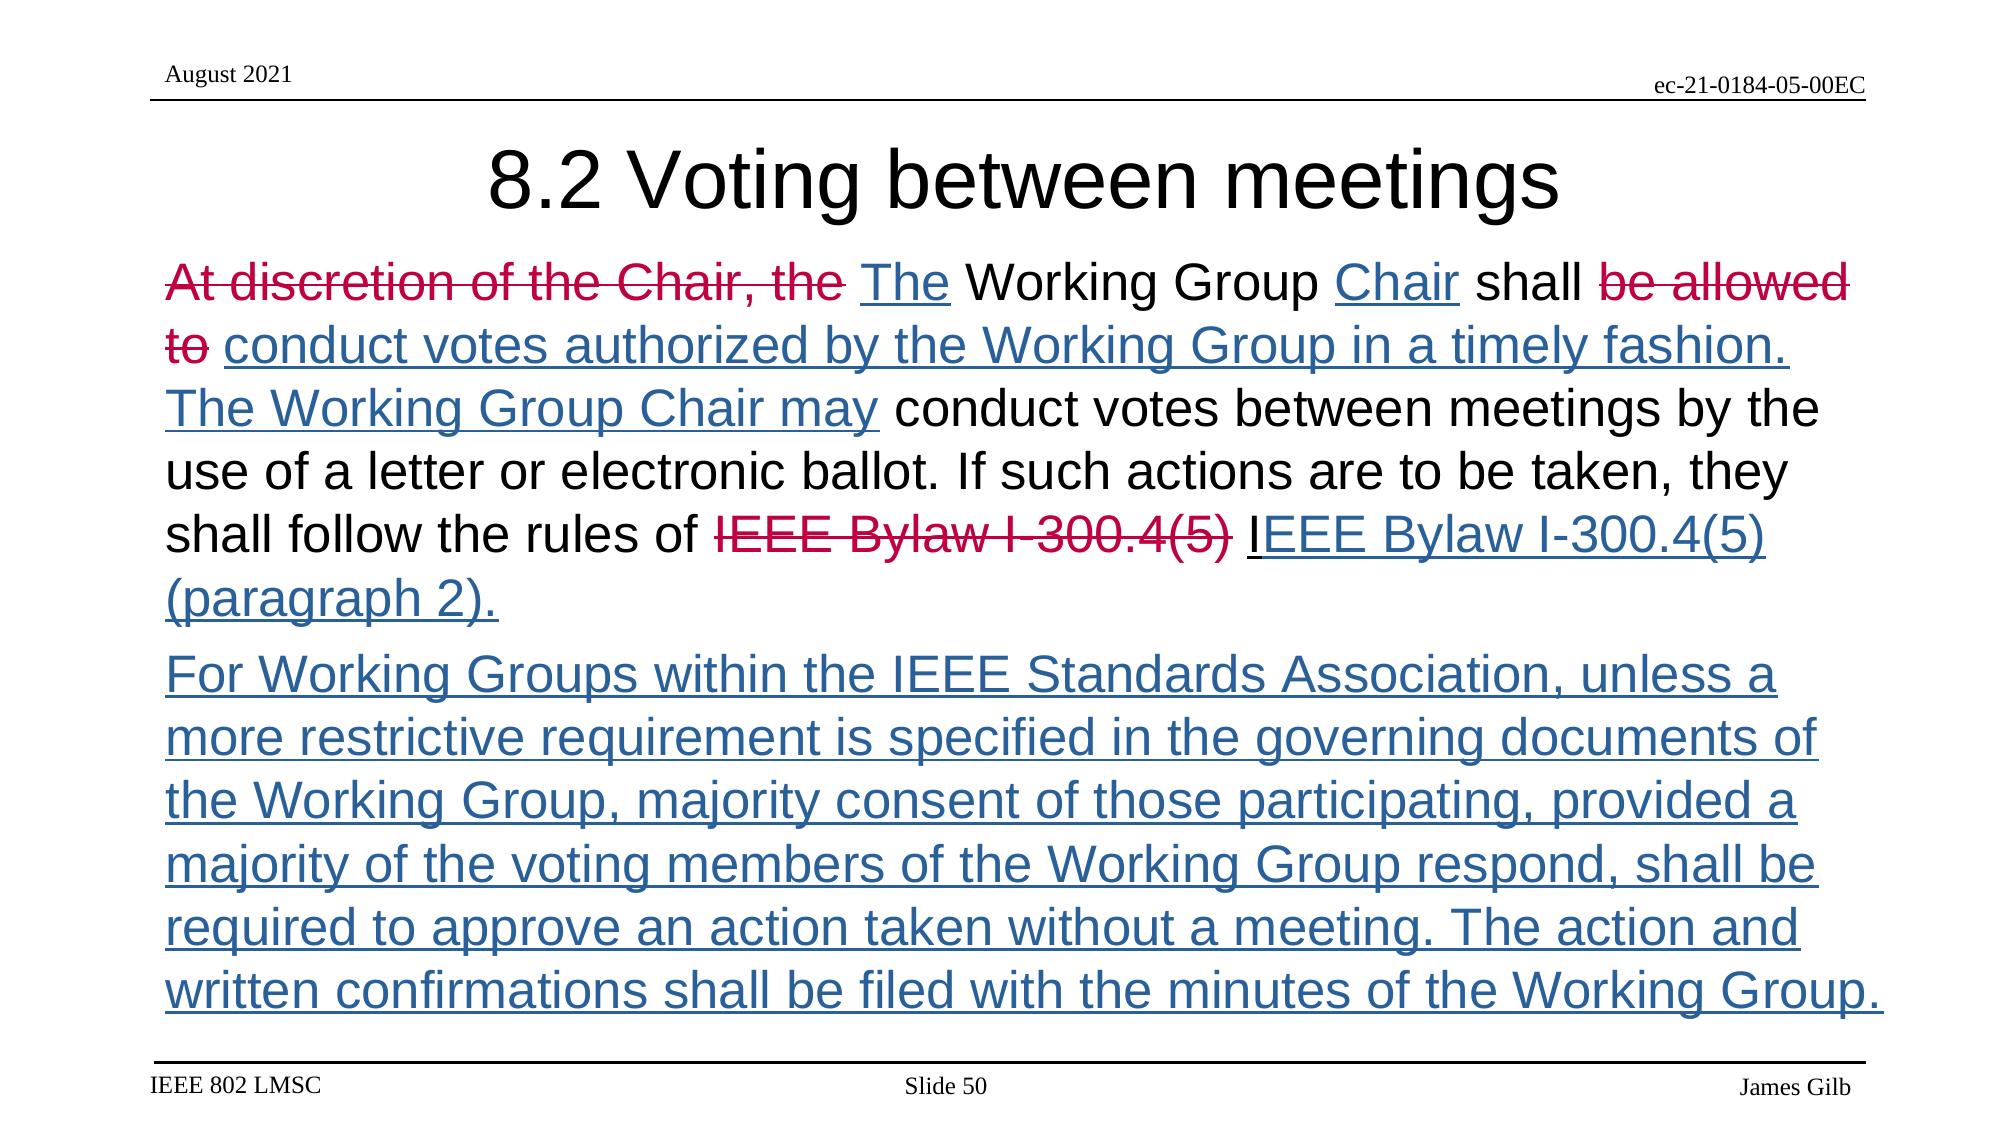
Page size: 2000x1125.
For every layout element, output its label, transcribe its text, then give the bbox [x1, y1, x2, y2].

title 8.2 Voting between meetings [149, 112, 1900, 238]
list At discretion of the Chair, the The Working Group Chair shall be allowed to conduct votes authorized by the Working Group in a timely fashion. The Working Group Chair may conduct votes between meetings by the use of a letter or electronic ballot. If such actions are to be taken, they shall follow the rules of IEEE Bylaw I-300.4(5) IEEE Bylaw I-300.4(5) (paragraph 2). For Working Groups within the IEEE Standards Association, unless a more restrictive requirement is specified in the governing documents of the Working Group, majority consent of those participating, provided a majority of the voting members of the Working Group respond, shall be required to approve an action taken without a meeting. The action and written confirmations shall be filed with the minutes of the Working Group. [150, 239, 1900, 1051]
